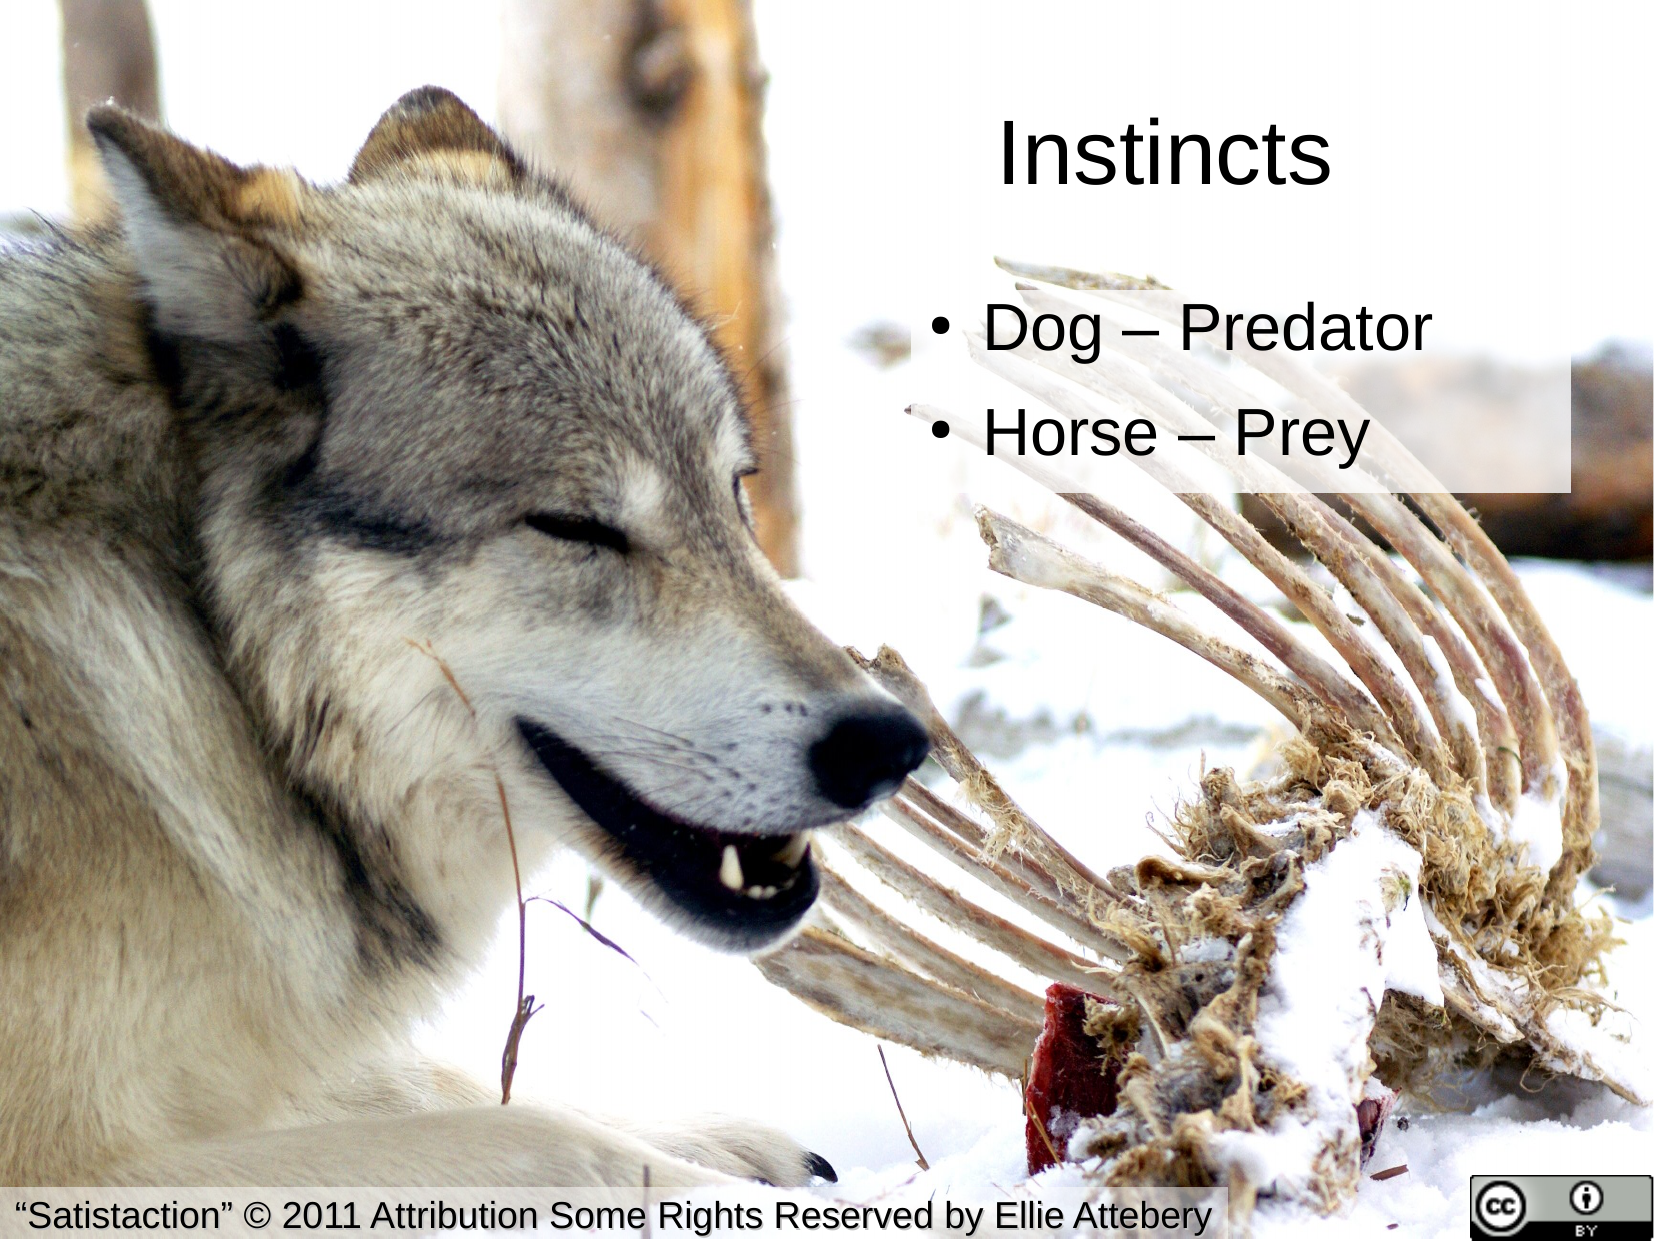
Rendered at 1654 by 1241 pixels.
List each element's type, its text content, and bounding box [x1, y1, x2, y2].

title Instincts [759, 49, 1571, 257]
list Dog – Predator Horse – Prey [911, 290, 1571, 493]
text_box “Satistaction” © 2011 Attribution Some Rights Reserved by Ellie Attebery [0, 1187, 1228, 1241]
picture [0, 0, 1654, 1241]
